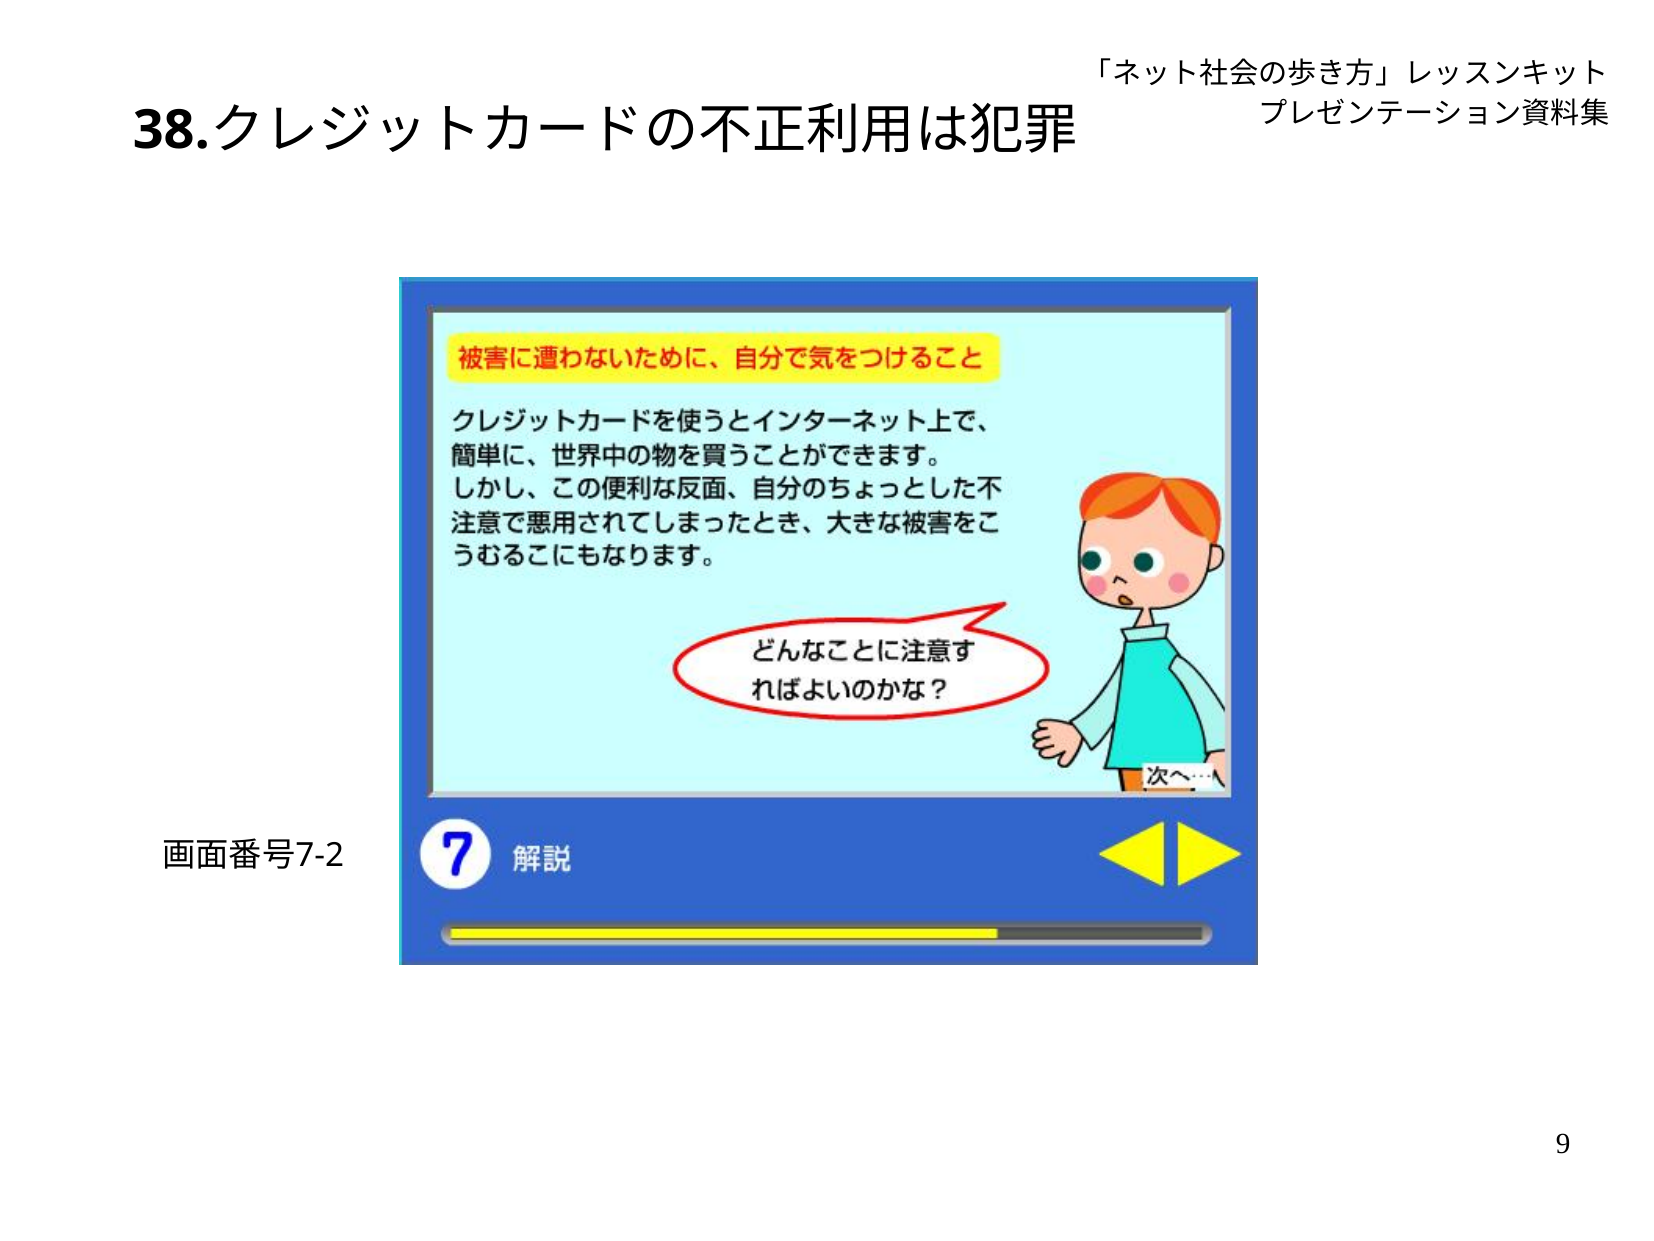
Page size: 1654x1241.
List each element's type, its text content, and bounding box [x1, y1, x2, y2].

text_box 画面番号7-2 [147, 826, 384, 882]
text_box 「ネット社会の歩き方」レッスンキット プレゼンテーション資料集 [1062, 44, 1625, 139]
text_box 38.クレジットカードの不正利用は犯罪 [118, 88, 1241, 169]
picture [399, 277, 1258, 965]
